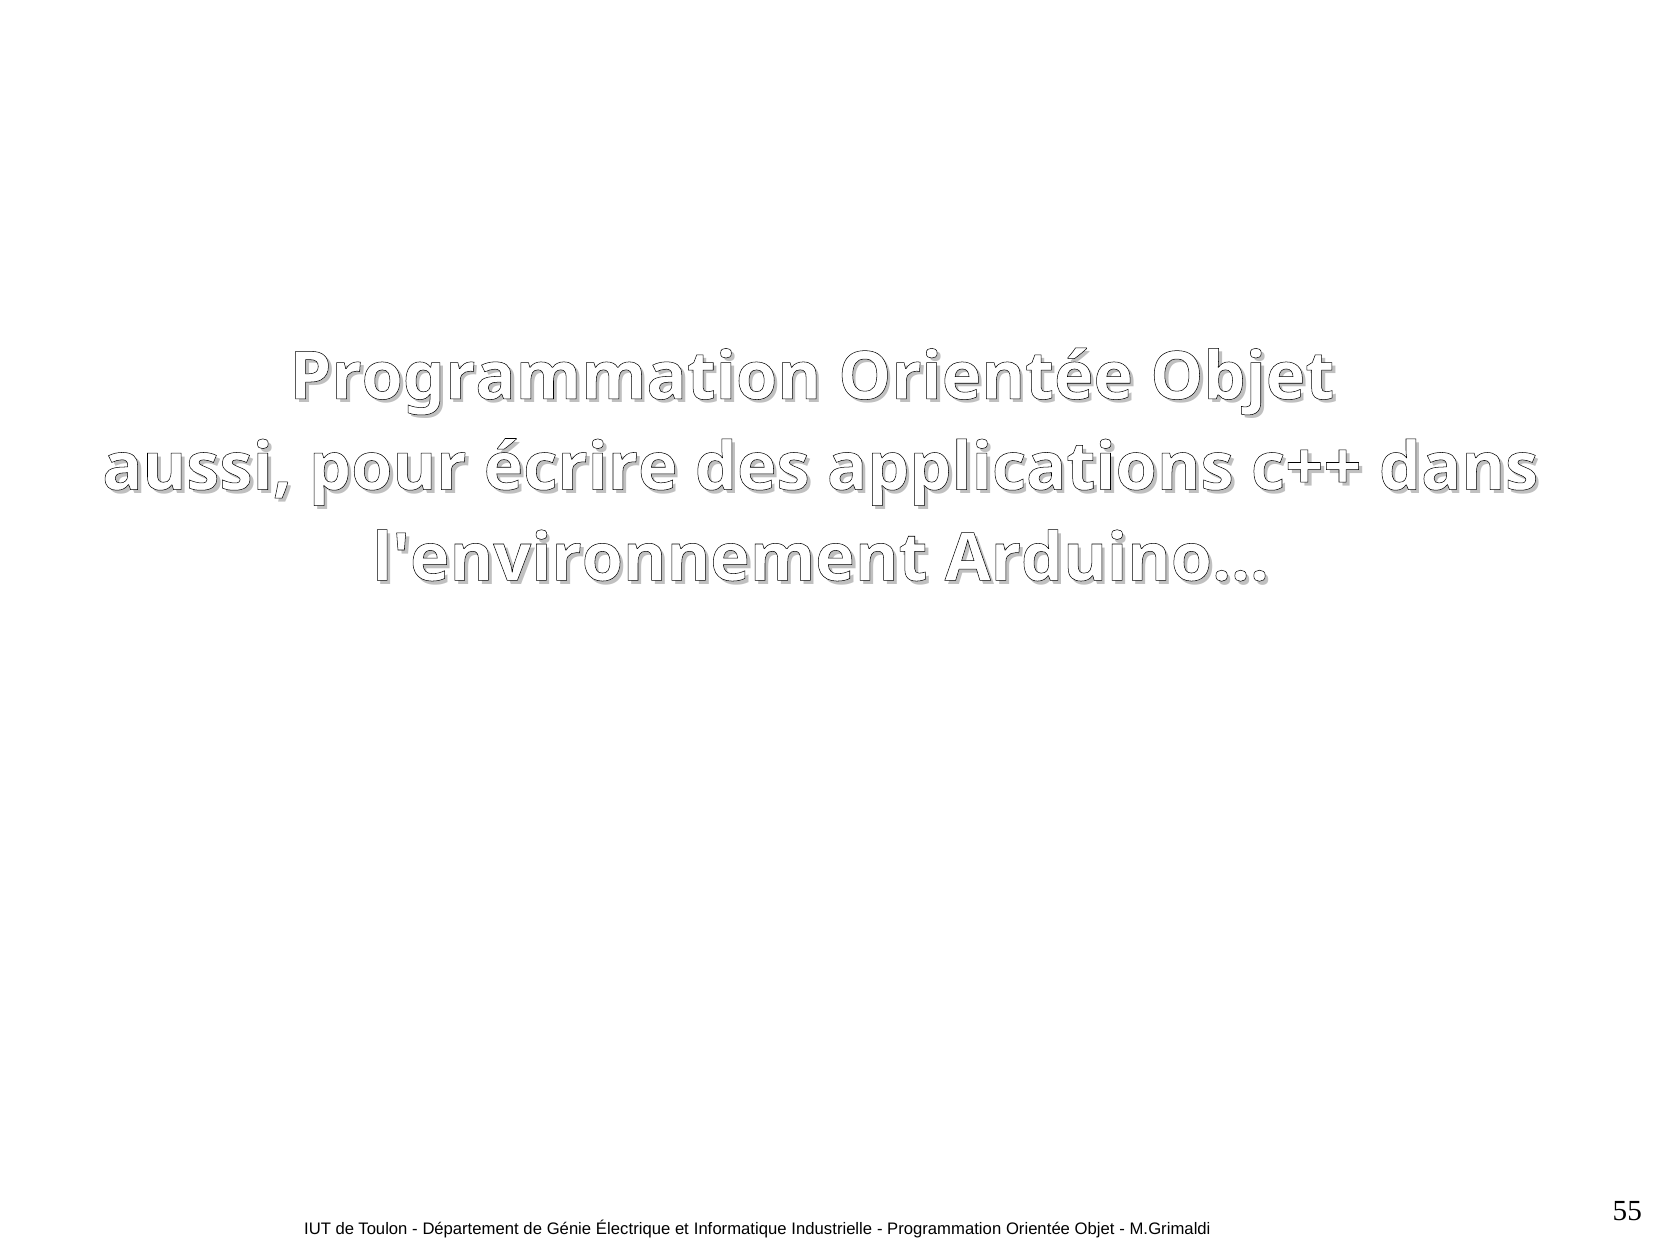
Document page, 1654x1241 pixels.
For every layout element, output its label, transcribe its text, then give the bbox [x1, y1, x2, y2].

title Programmation Orientée Objet aussi, pour écrire des applications c++ dans l'environnement Arduino... [76, 304, 1565, 624]
